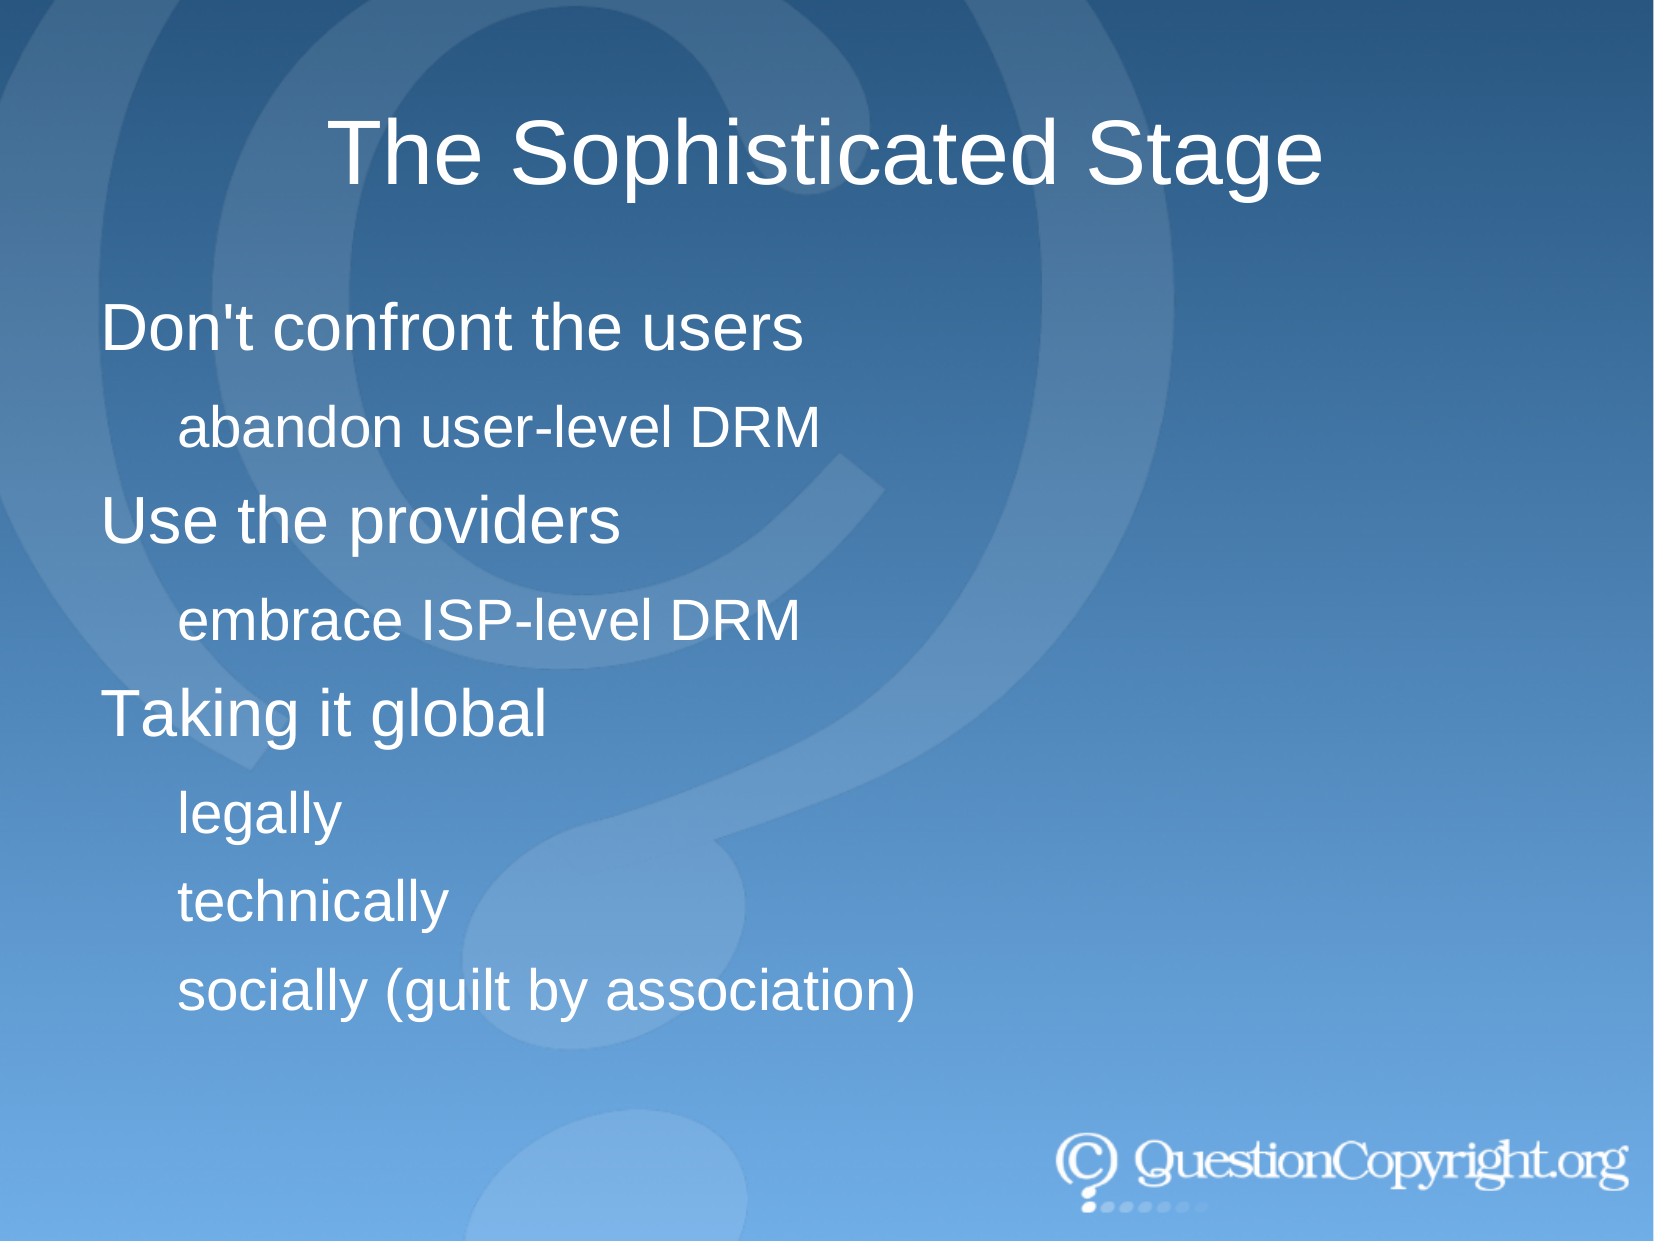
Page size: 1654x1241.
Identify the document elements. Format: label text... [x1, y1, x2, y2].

list Don't confront the users abandon user-level DRM Use the providers embrace ISP-level DRM Taking it global legally technically socially (guilt by association) [82, 290, 1571, 1094]
title The Sophisticated Stage [82, 56, 1571, 250]
picture [0, 0, 1654, 1241]
